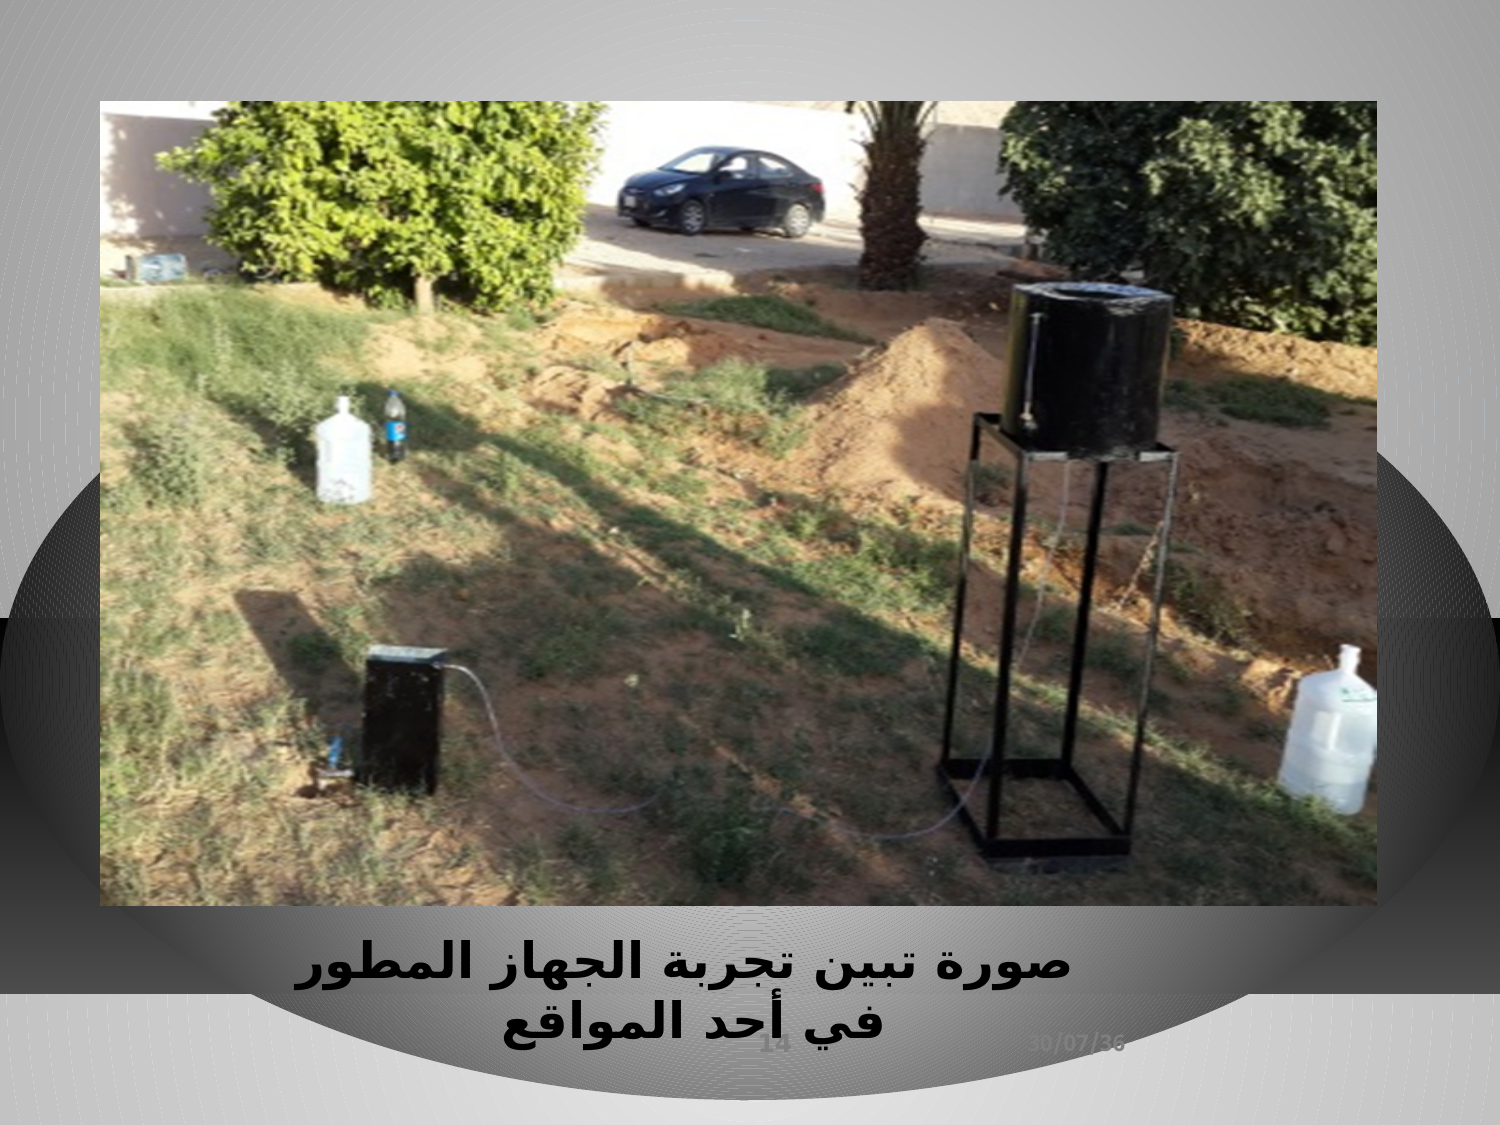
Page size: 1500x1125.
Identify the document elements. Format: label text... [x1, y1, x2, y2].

text_box [624, 1012, 925, 1073]
picture [100, 101, 1377, 906]
text_box 30/07/36 [1012, 1012, 1426, 1073]
text_box صورة تبين تجربة الجهاز المطور في أحد المواقع [253, 921, 1117, 997]
